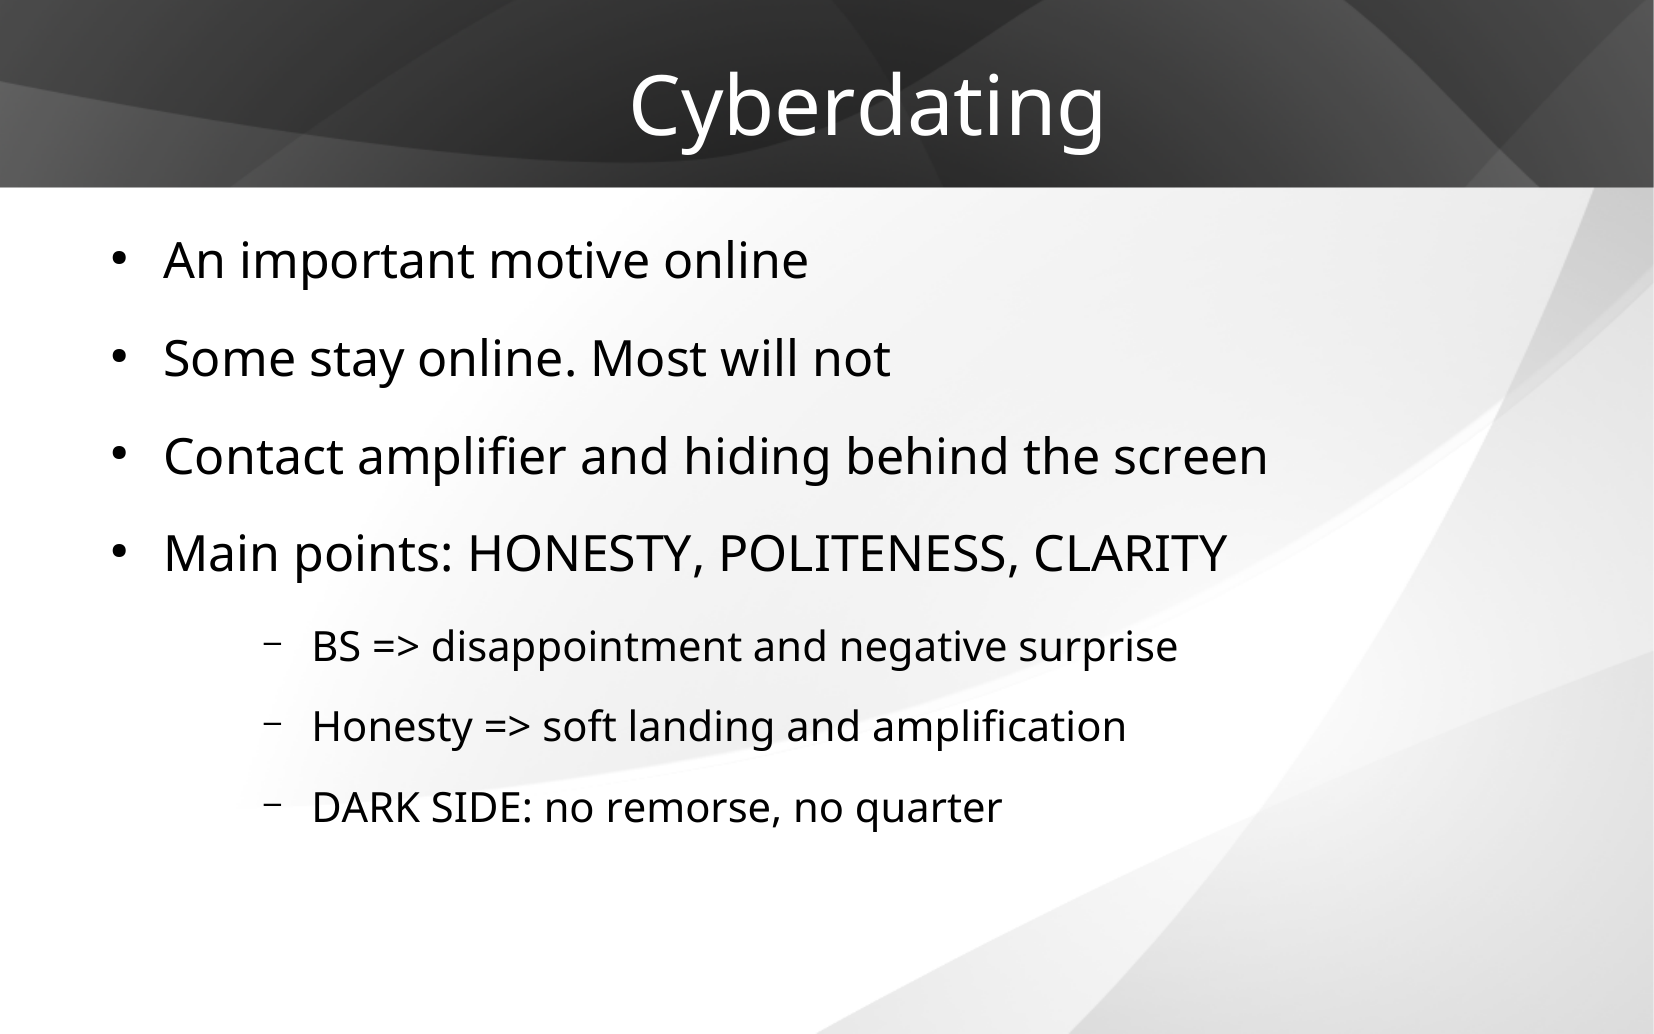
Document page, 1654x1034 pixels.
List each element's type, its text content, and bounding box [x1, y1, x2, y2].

title Cyberdating [124, 0, 1613, 208]
list An important motive online Some stay online. Most will not Contact amplifier and hiding behind the screen Main points: HONESTY, POLITENESS, CLARITY BS => disappointment and negative surprise Honesty => soft landing and amplification DARK SIDE: no remorse, no quarter [75, 225, 1613, 1013]
picture [0, 0, 1654, 1034]
